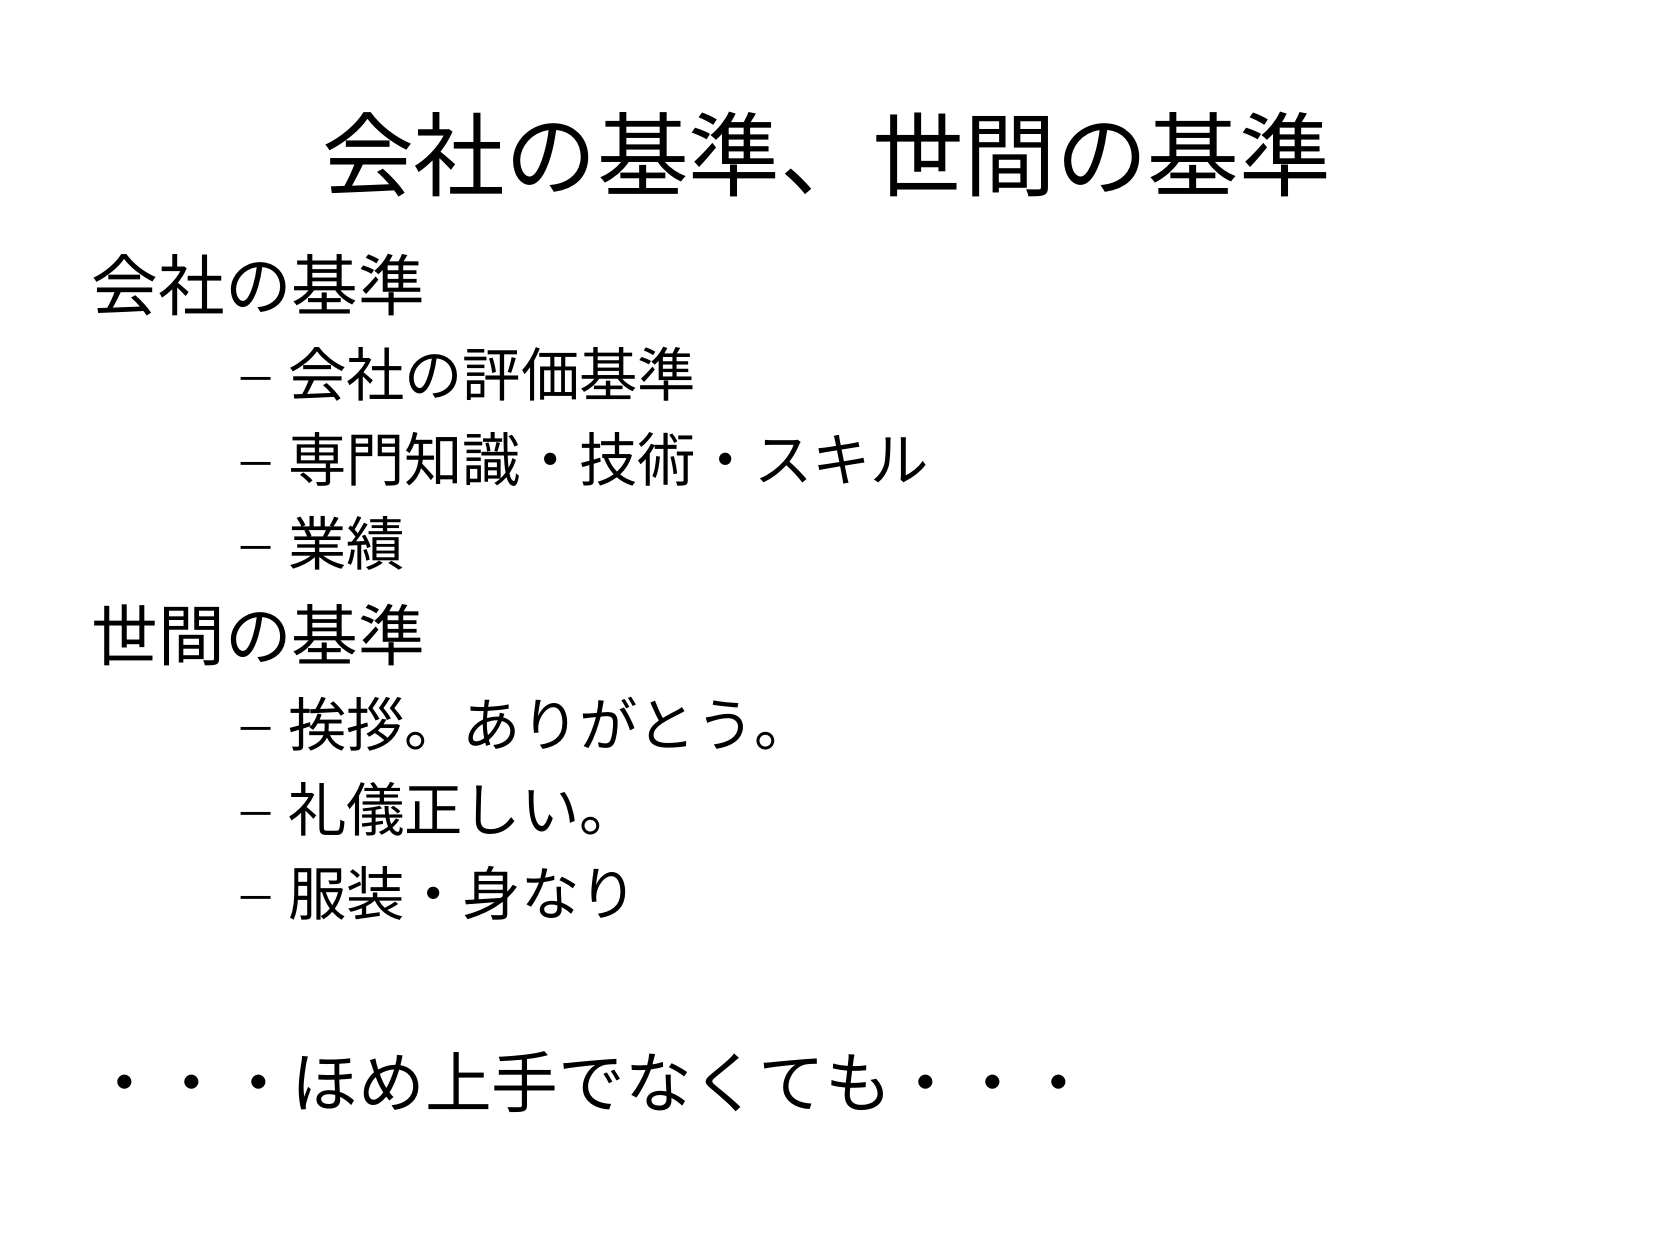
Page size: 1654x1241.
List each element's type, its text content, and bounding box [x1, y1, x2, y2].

list 会社の基準 会社の評価基準 専門知識・技術・スキル 業績 世間の基準 挨拶。ありがとう。 礼儀正しい。 服装・身なり ・・・ほめ上手でなくても・・・ [76, 236, 1565, 1180]
title 会社の基準、世間の基準 [82, 49, 1571, 257]
